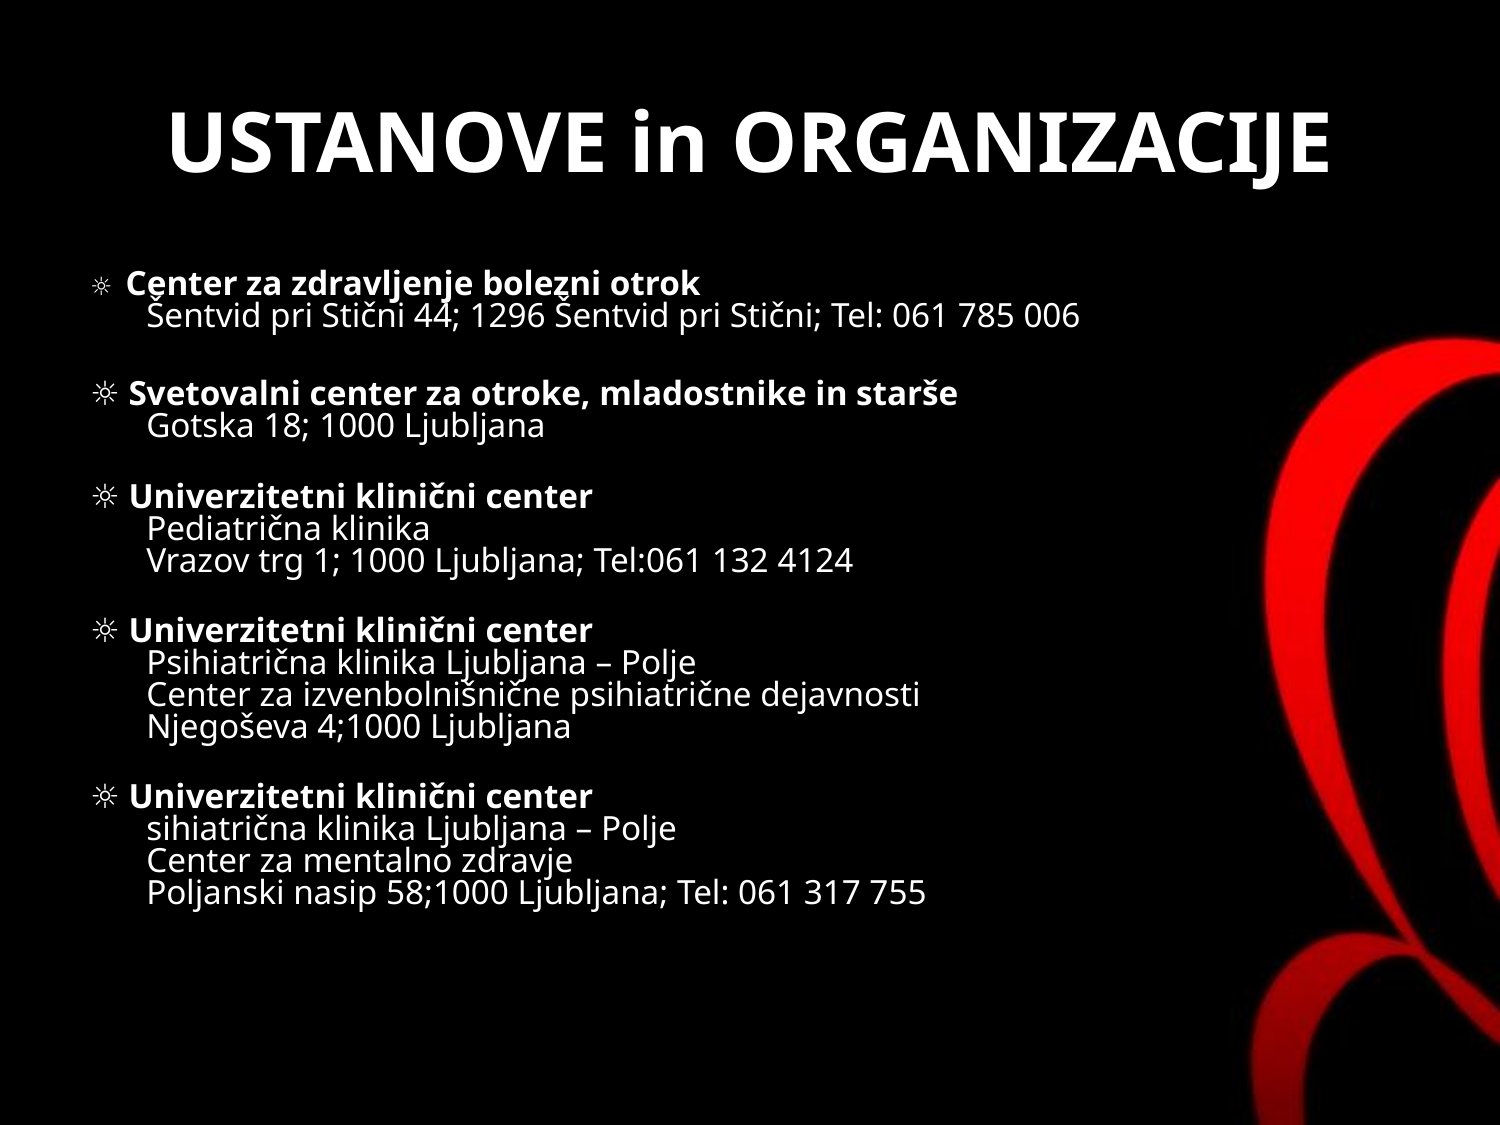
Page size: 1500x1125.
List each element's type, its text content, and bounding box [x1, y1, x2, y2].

list ☼ Center za zdravljenje bolezni otrok Šentvid pri Stični 44; 1296 Šentvid pri Stični; Tel: 061 785 006 ☼ Svetovalni center za otroke, mladostnike in starše Gotska 18; 1000 Ljubljana ☼ Univerzitetni klinični center Pediatrična klinika Vrazov trg 1; 1000 Ljubljana; Tel:061 132 4124 ☼ Univerzitetni klinični center Psihiatrična klinika Ljubljana – Polje Center za izvenbolnišnične psihiatrične dejavnosti Njegoševa 4;1000 Ljubljana ☼ Univerzitetni klinični center sihiatrična klinika Ljubljana – Polje Center za mentalno zdravje Poljanski nasip 58;1000 Ljubljana; Tel: 061 317 755 [75, 262, 1425, 965]
title USTANOVE in ORGANIZACIJE [75, 45, 1425, 233]
picture [0, 0, 1500, 1125]
